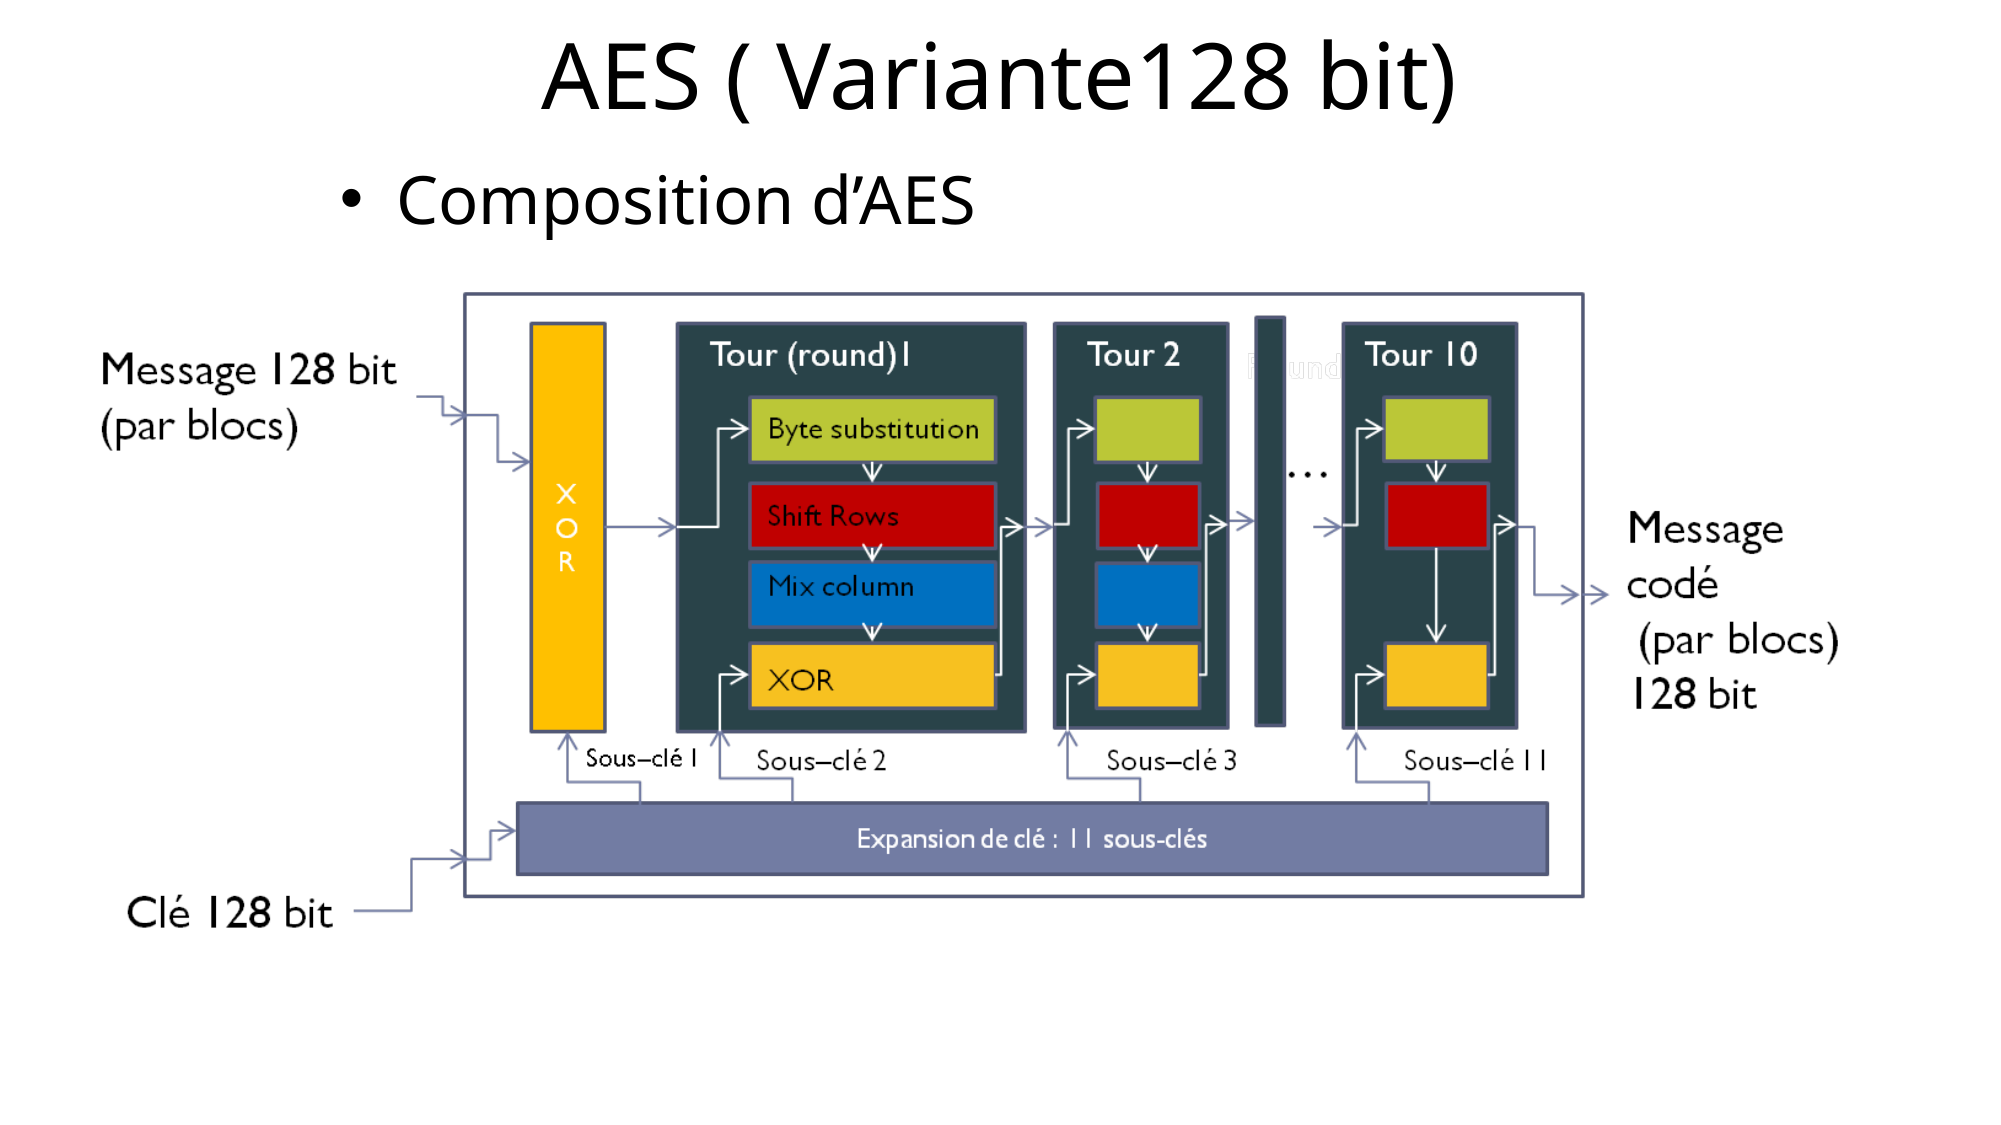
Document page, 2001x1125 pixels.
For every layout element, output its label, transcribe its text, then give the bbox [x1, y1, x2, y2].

picture [70, 291, 1881, 950]
text_box Composition d’AES [324, 149, 1675, 291]
text_box AES ( Variante128 bit) [324, 18, 1675, 141]
